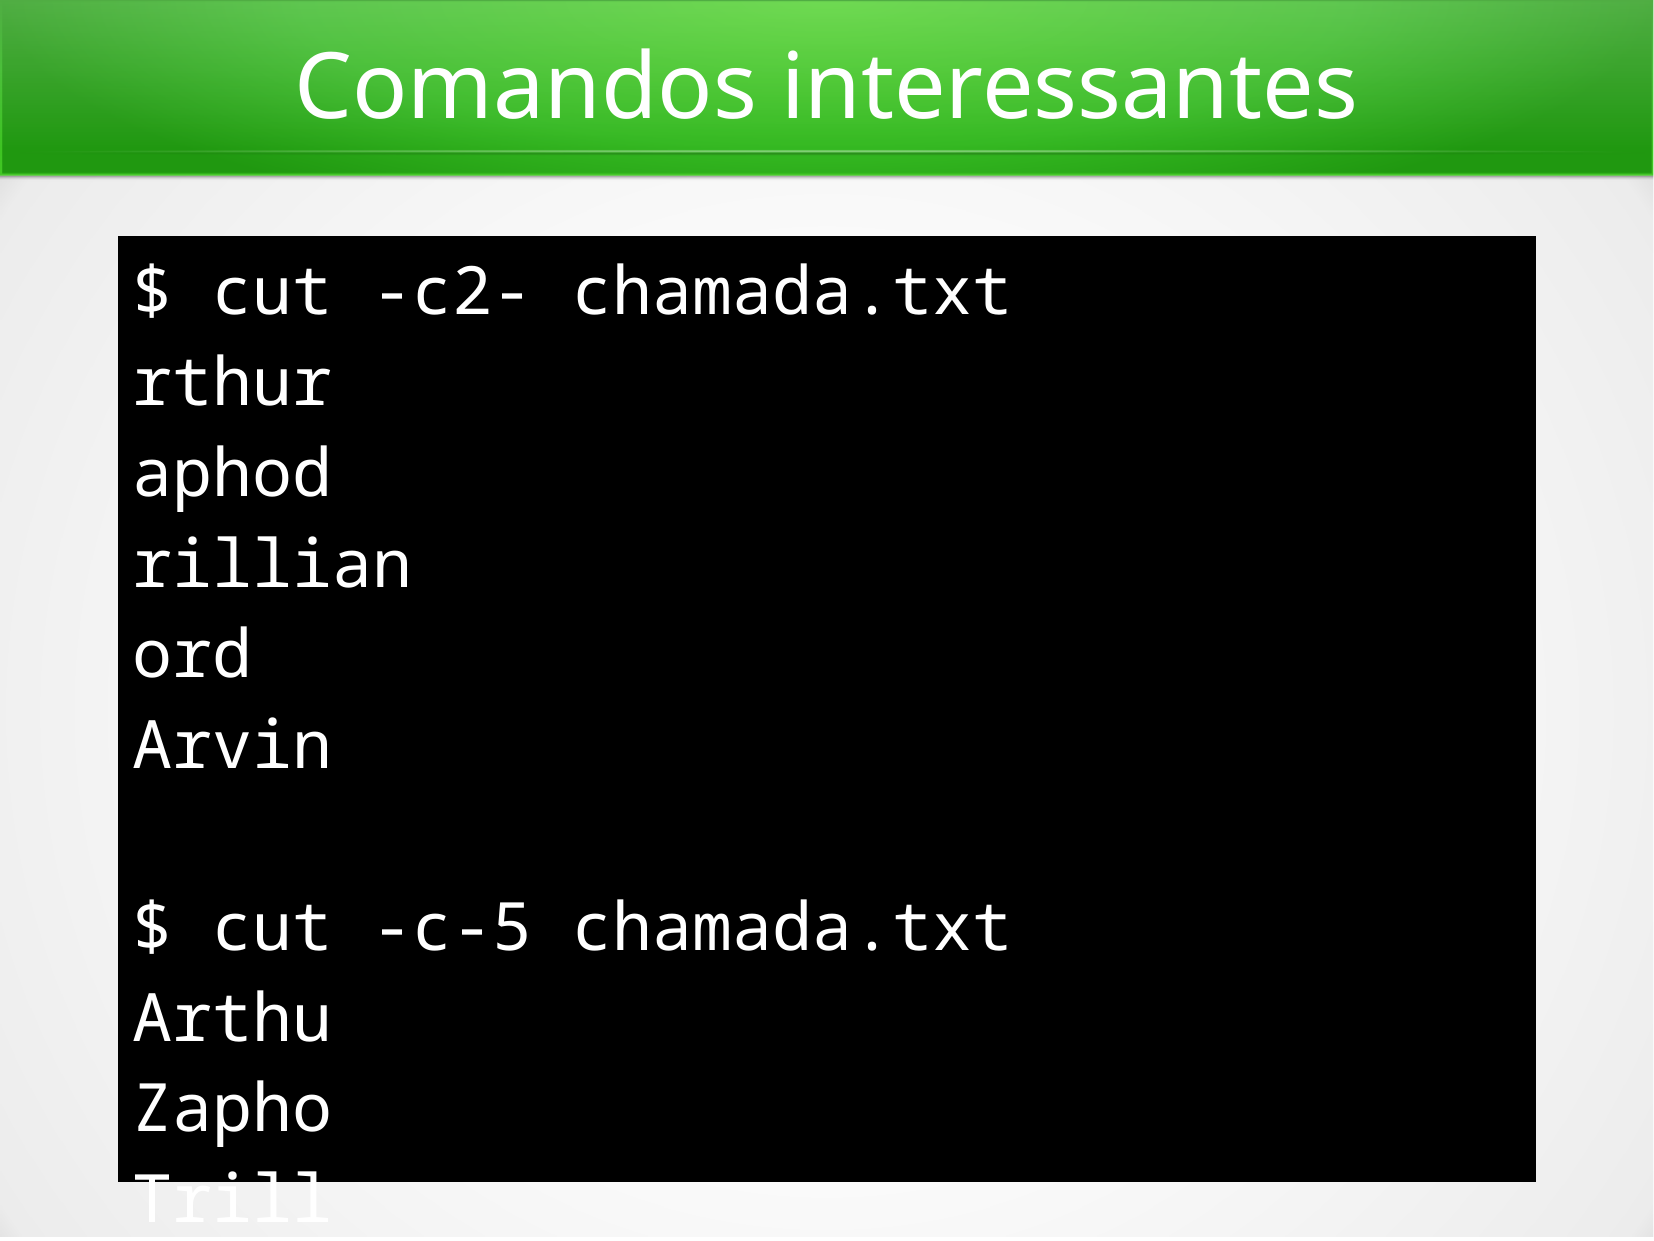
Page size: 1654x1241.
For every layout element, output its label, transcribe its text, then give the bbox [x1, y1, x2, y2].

text_box $ cut -c2- chamada.txt rthur aphod rillian ord Arvin $ cut -c-5 chamada.txt Arthu Zapho Trill Ford Marvi [118, 236, 1536, 1182]
picture [0, 0, 1654, 1237]
title Comandos interessantes [82, 11, 1571, 154]
